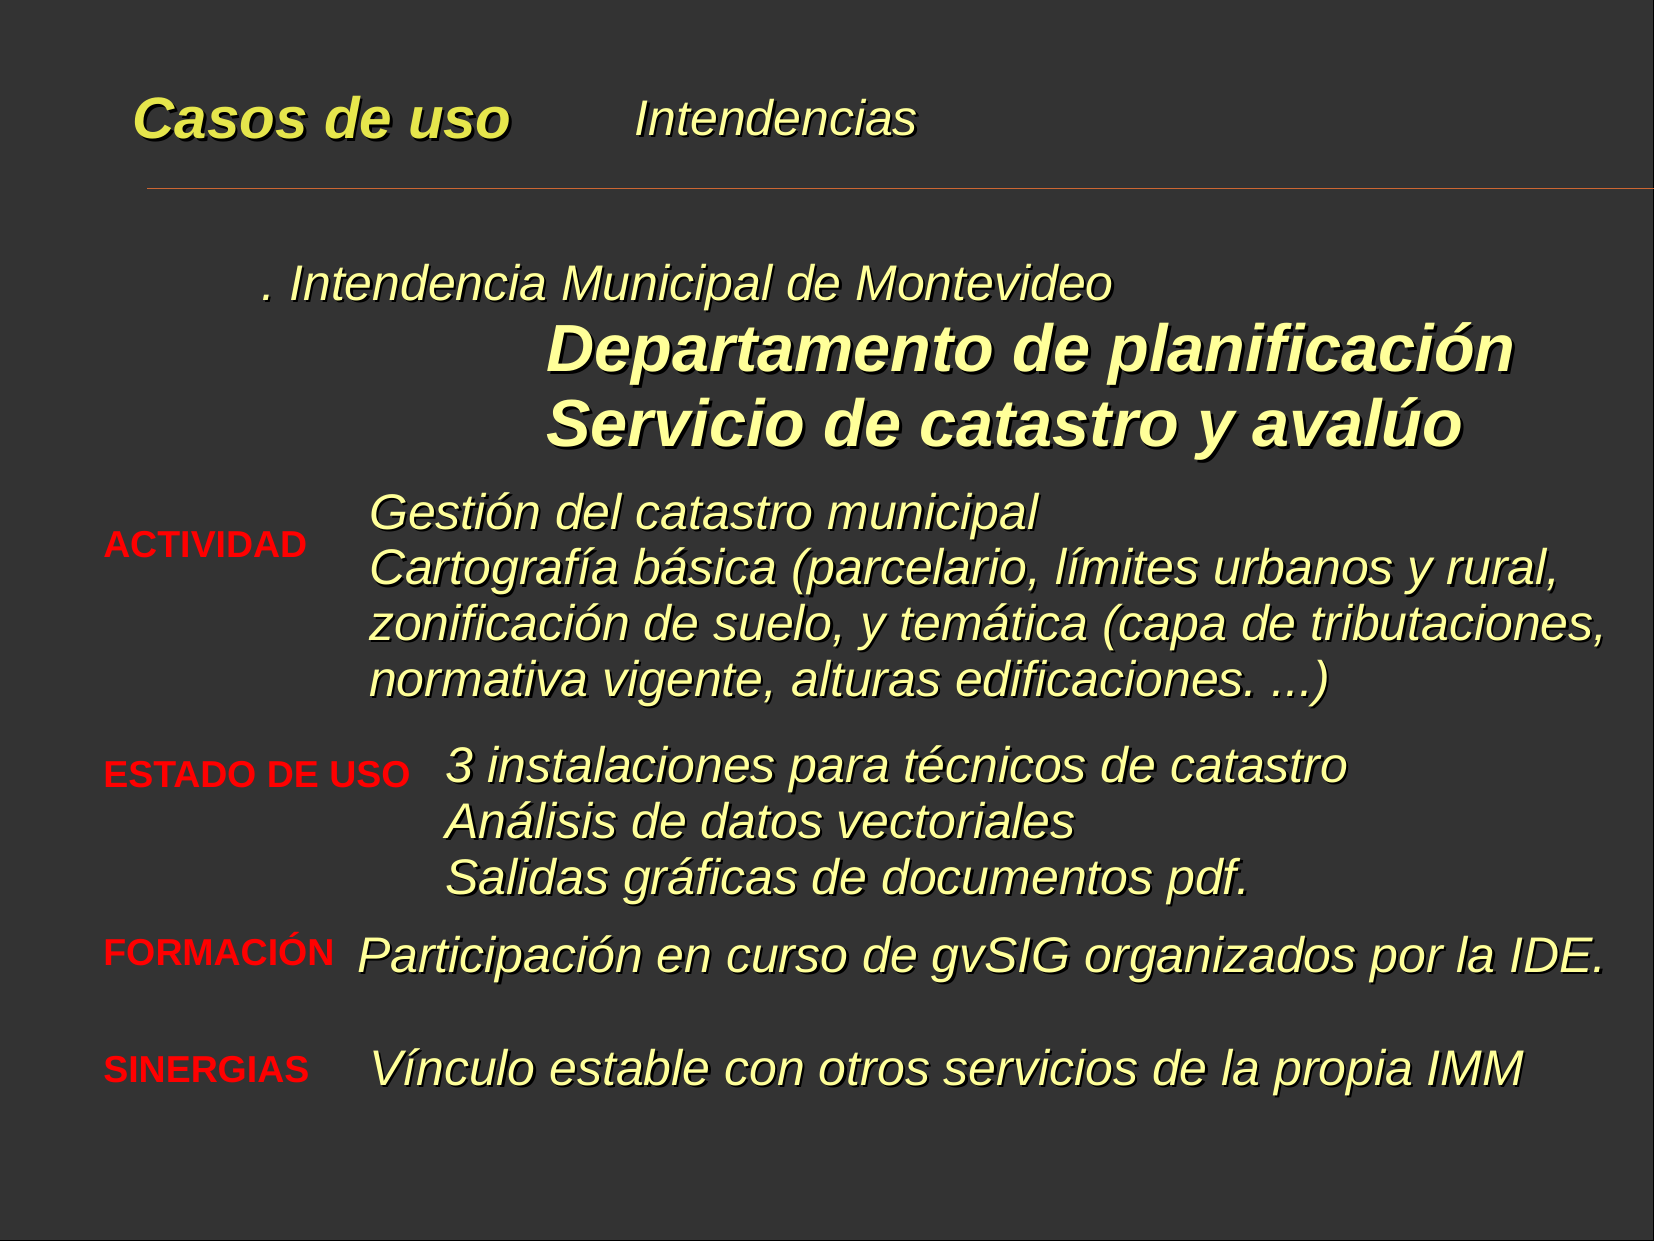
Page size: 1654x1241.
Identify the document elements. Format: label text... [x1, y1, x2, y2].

text_box [0, 0, 1654, 1241]
text_box FORMACIÓN [88, 923, 342, 981]
text_box Vínculo estable con otros servicios de la propia IMM [354, 1033, 1654, 1104]
text_box Casos de uso [118, 78, 1536, 169]
text_box Intendencias [619, 82, 1447, 154]
text_box SINERGIAS [88, 1041, 354, 1099]
text_box ACTIVIDAD [88, 516, 354, 573]
text_box ESTADO DE USO [88, 746, 431, 804]
text_box Participación en curso de gvSIG organizados por la IDE. [342, 919, 1648, 991]
text_box 3 instalaciones para técnicos de catastro Análisis de datos vectoriales Salidas gráficas de documentos pdf. [431, 729, 1654, 913]
text_box Gestión del catastro municipal Cartografía básica (parcelario, límites urbanos y rural, zonificación de suelo, y temática (capa de tributaciones, normativa vigente, alturas edificaciones. ...) [354, 476, 1625, 715]
text_box . Intendencia Municipal de Montevideo Departamento de planificación Servicio de catastro y avalúo [236, 248, 1625, 469]
